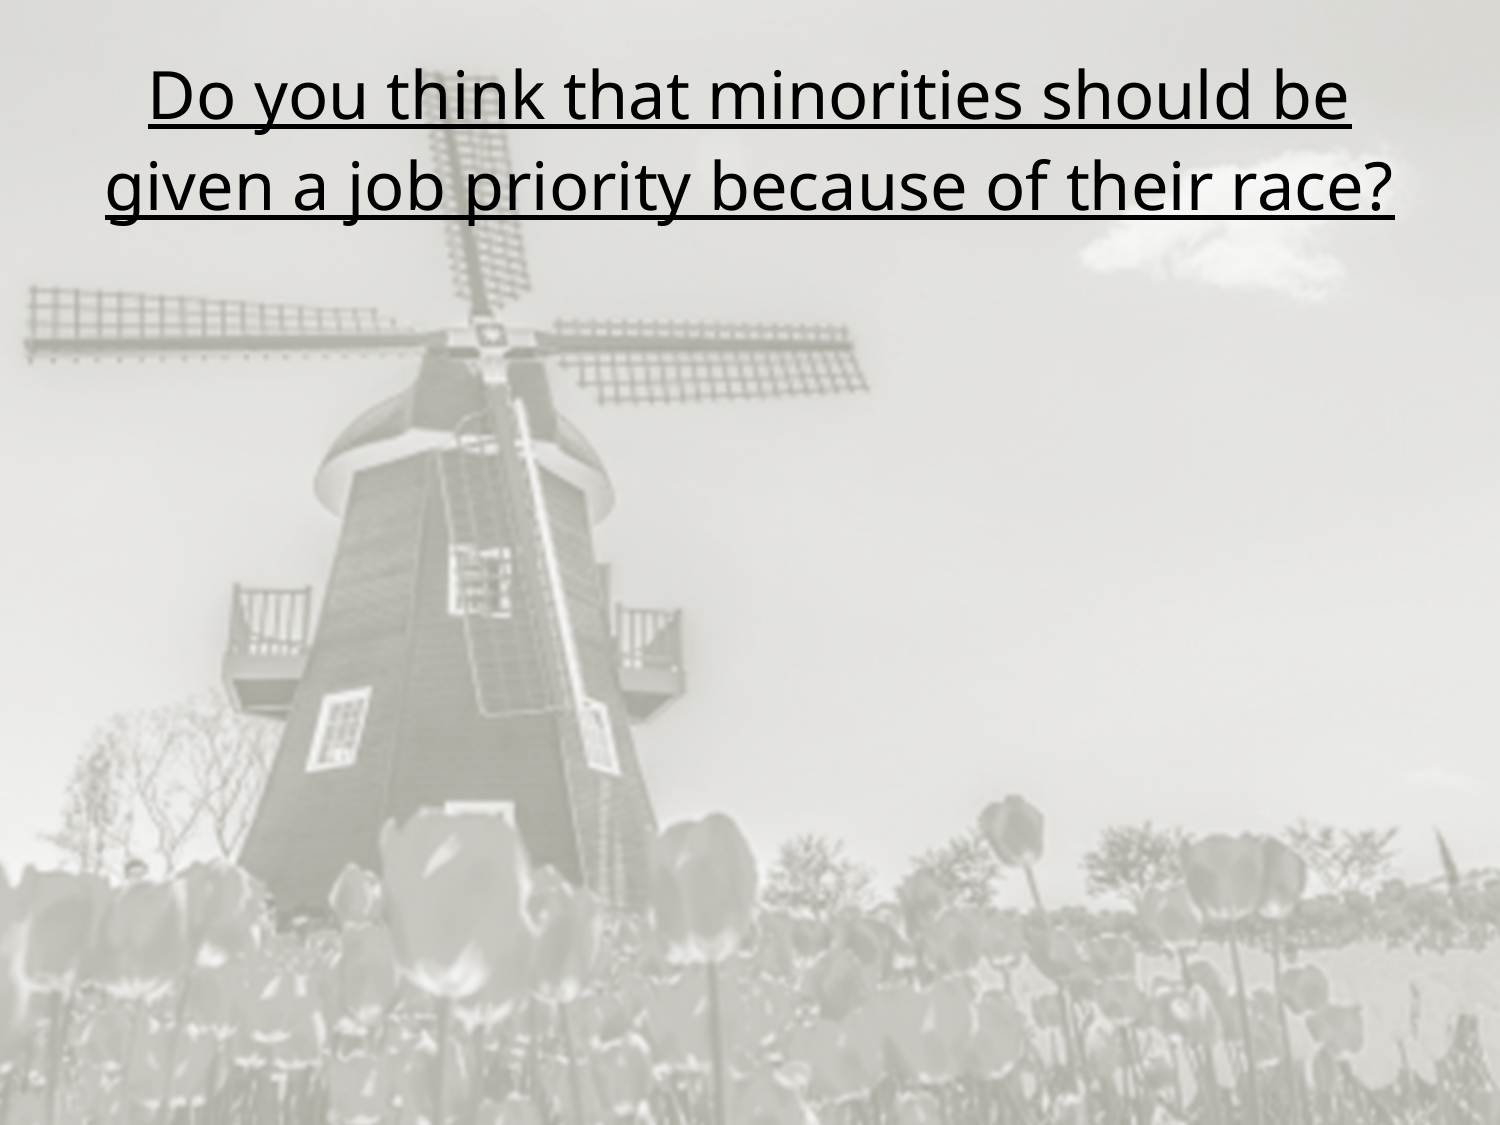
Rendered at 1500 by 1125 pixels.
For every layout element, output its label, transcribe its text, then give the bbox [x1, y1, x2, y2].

title Do you think that minorities should be given a job priority because of their race? [75, 45, 1425, 233]
picture [0, 0, 1500, 1125]
